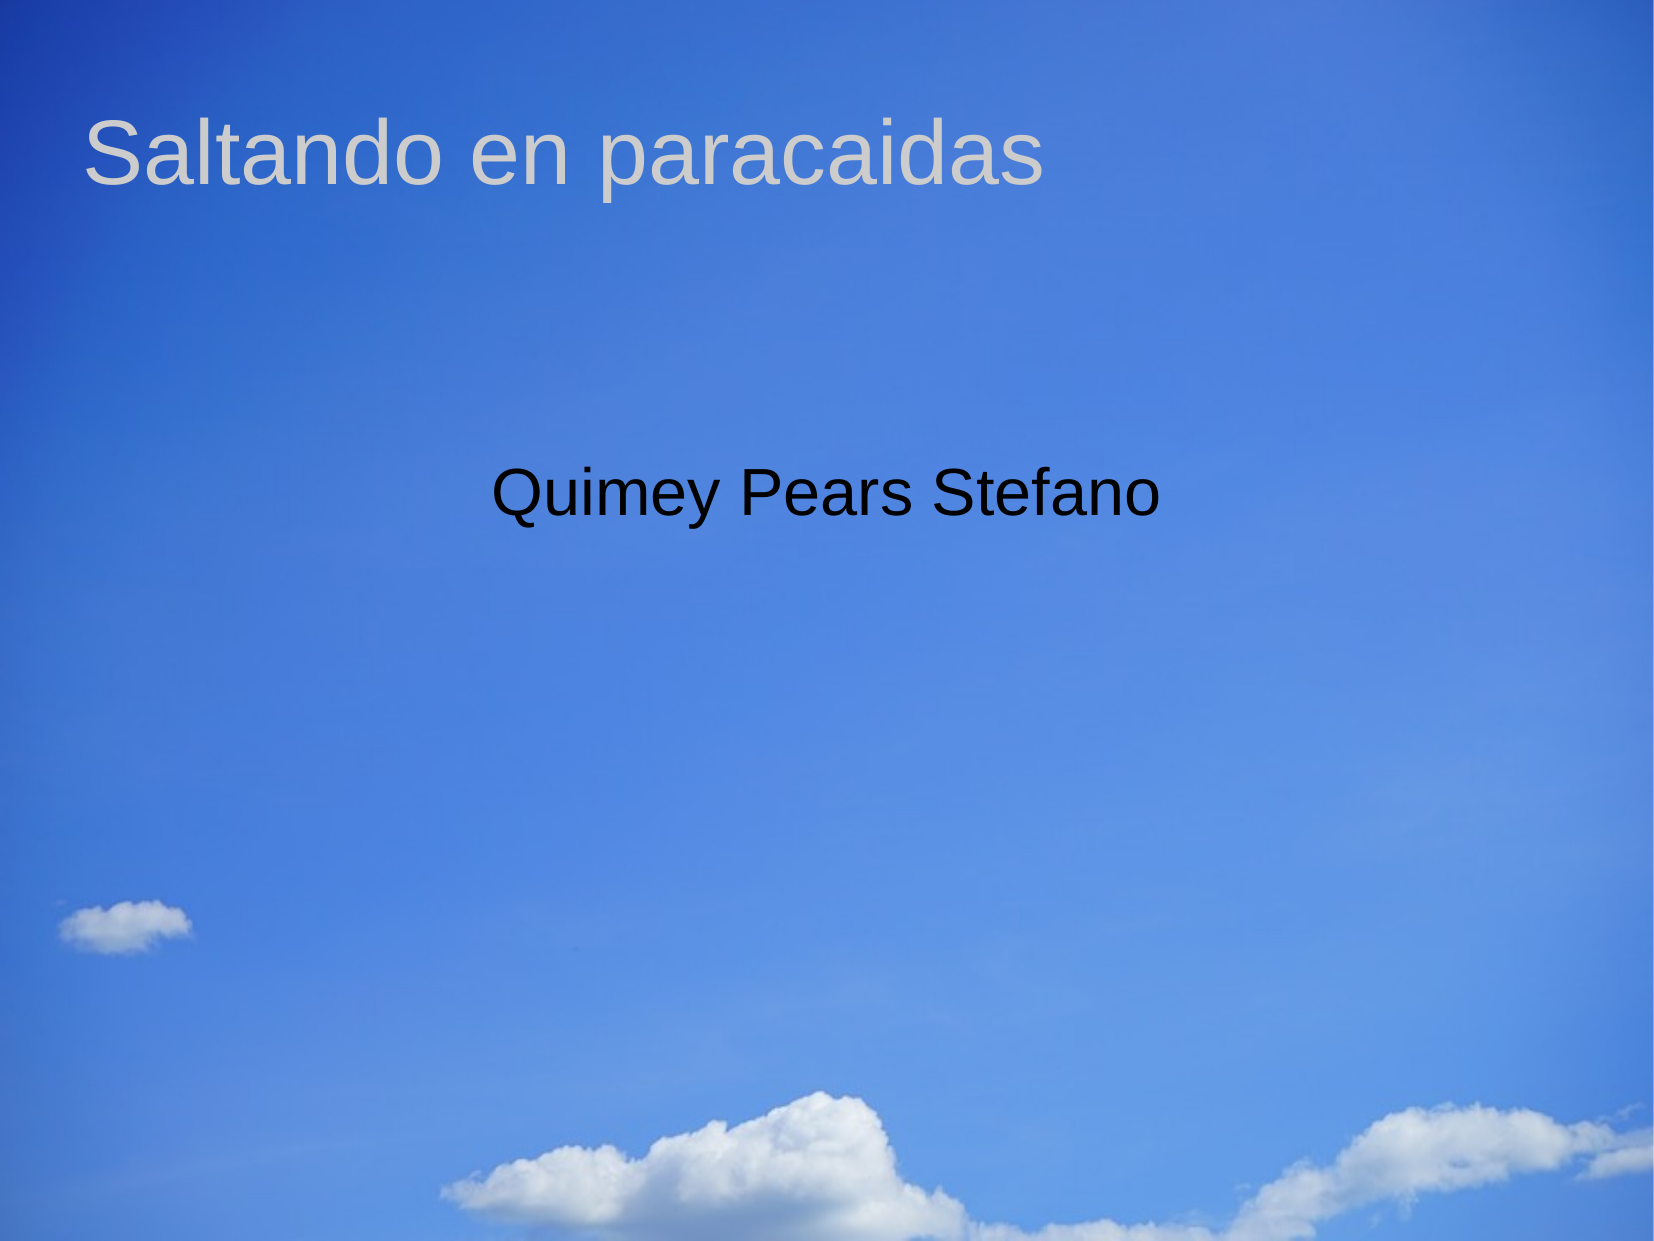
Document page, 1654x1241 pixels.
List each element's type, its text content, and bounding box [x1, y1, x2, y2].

picture [0, 0, 1654, 1241]
subtitle Quimey Pears Stefano [82, 49, 1571, 1010]
